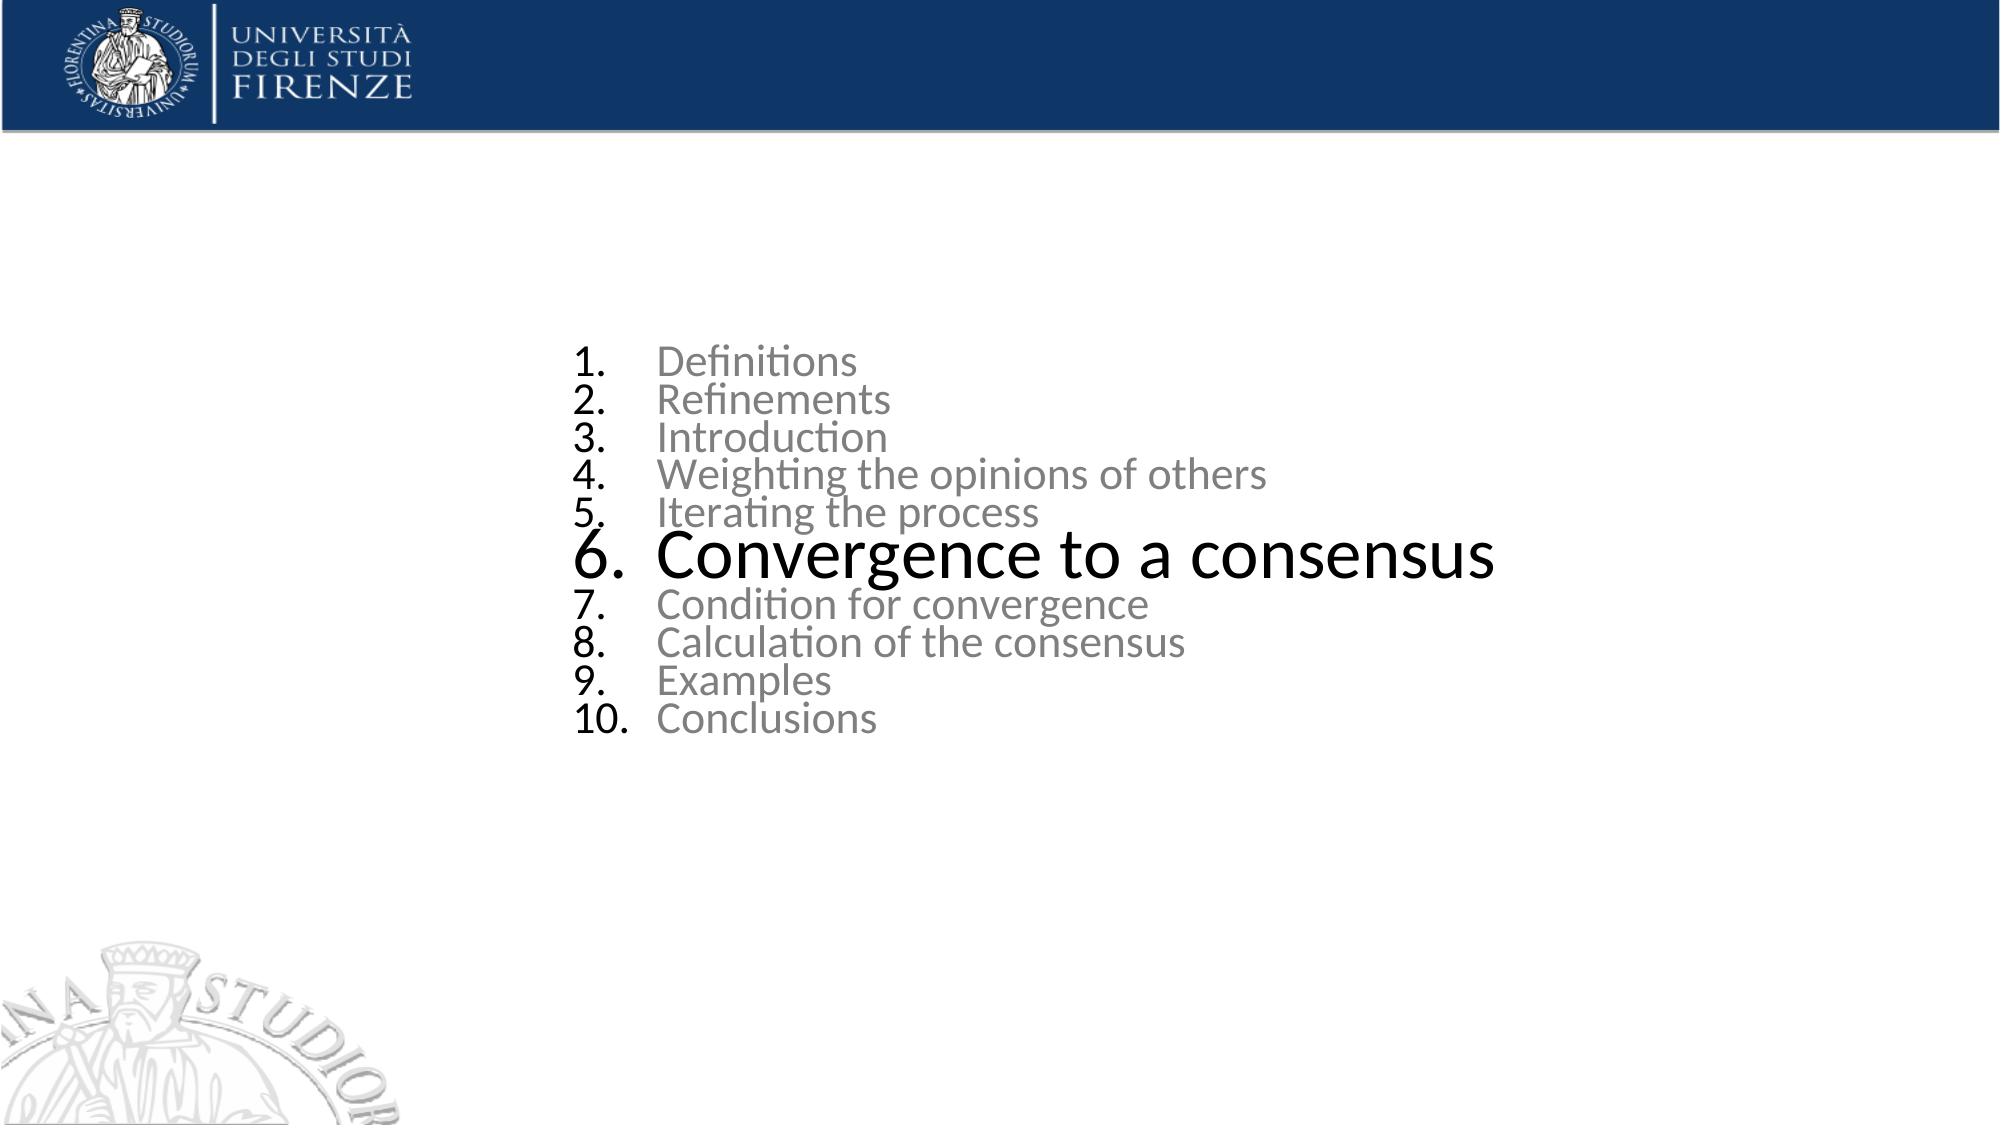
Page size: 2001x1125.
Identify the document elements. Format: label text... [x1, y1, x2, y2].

text_box Definitions Refinements Introduction Weighting the opinions of others Iterating the process Convergence to a consensus Condition for convergence Calculation of the consensus Examples Conclusions [557, 346, 1745, 757]
